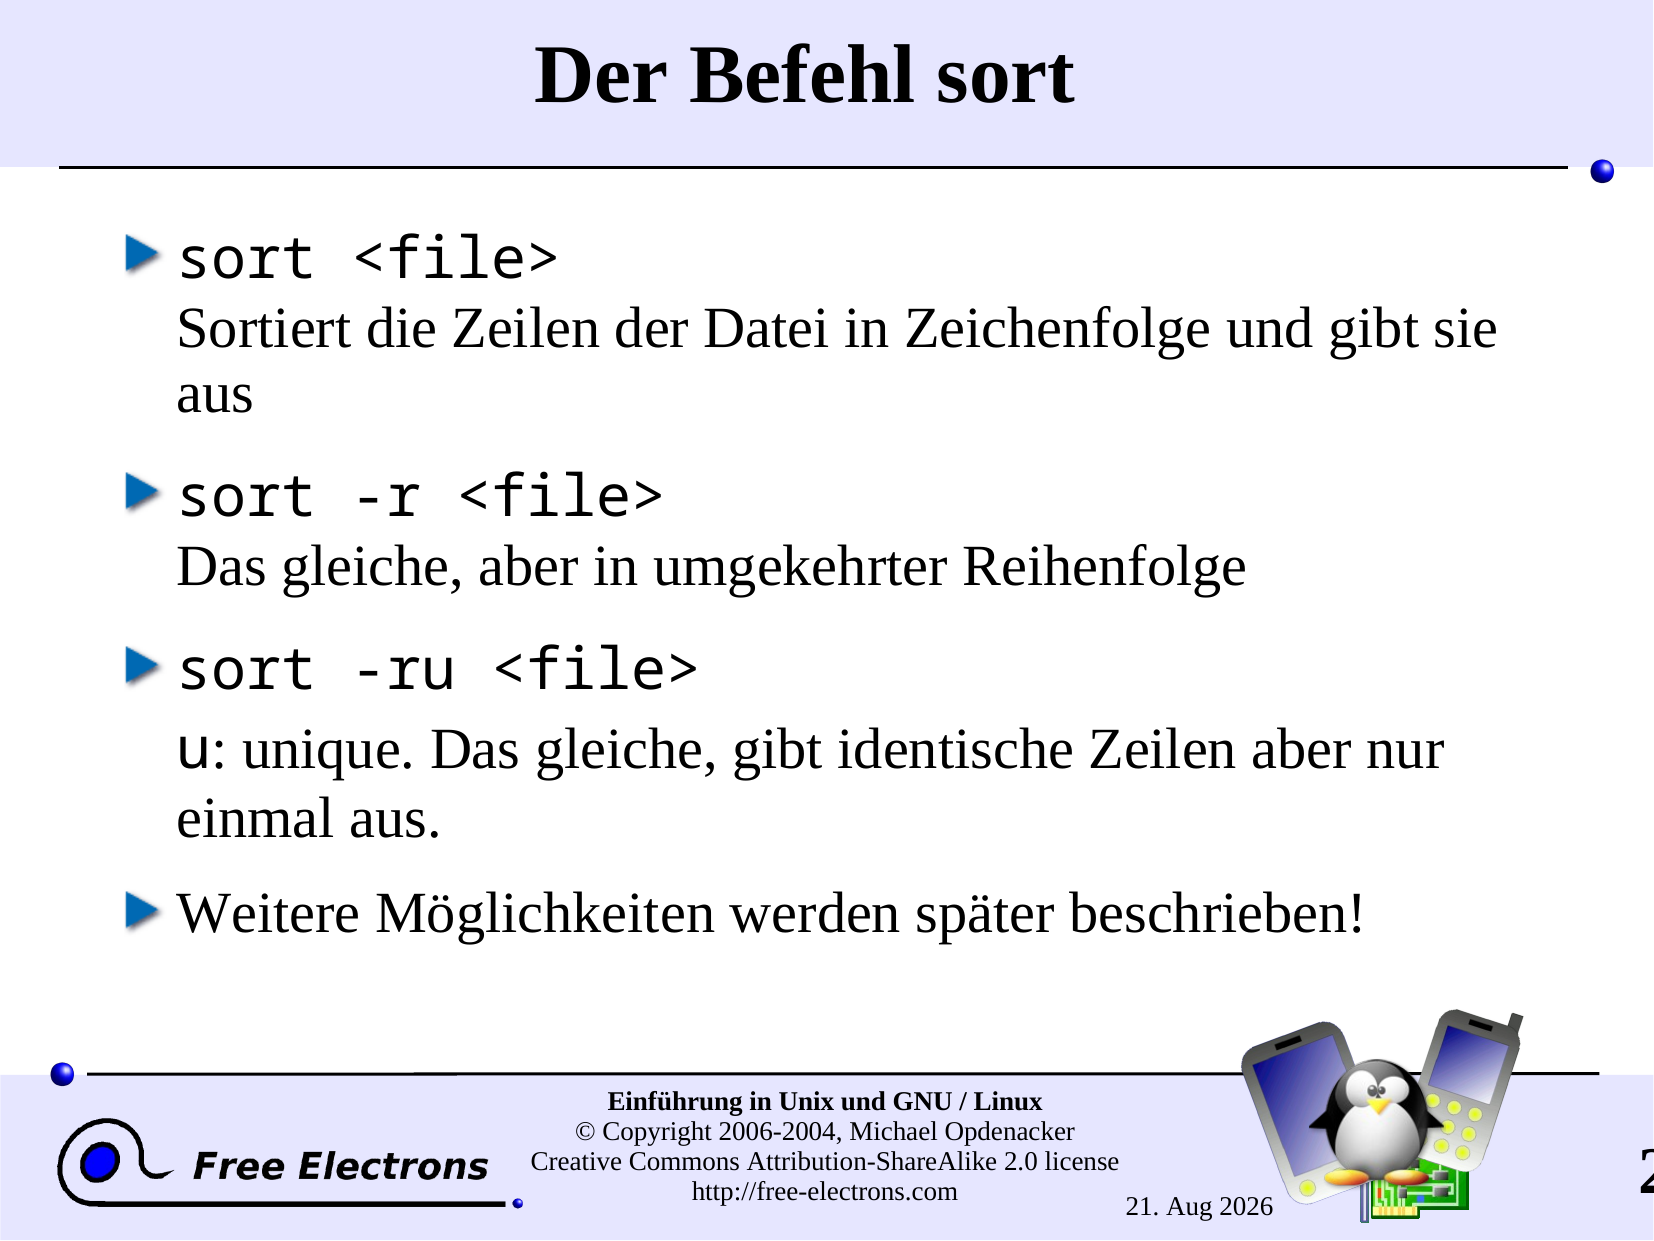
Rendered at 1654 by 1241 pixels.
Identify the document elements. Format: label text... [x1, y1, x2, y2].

picture [1231, 1007, 1538, 1241]
title Der Befehl sort [60, 28, 1551, 121]
picture [50, 1107, 527, 1216]
list sort <file> Sortiert die Zeilen der Datei in Zeichenfolge und gibt sie aus sort -r <file> Das gleiche, aber in umgekehrter Reihenfolge sort -ru <file> u: unique. Das gleiche, gibt identische Zeilen aber nur einmal aus. Weitere Möglichkeiten werden später beschrieben! [105, 216, 1518, 1066]
